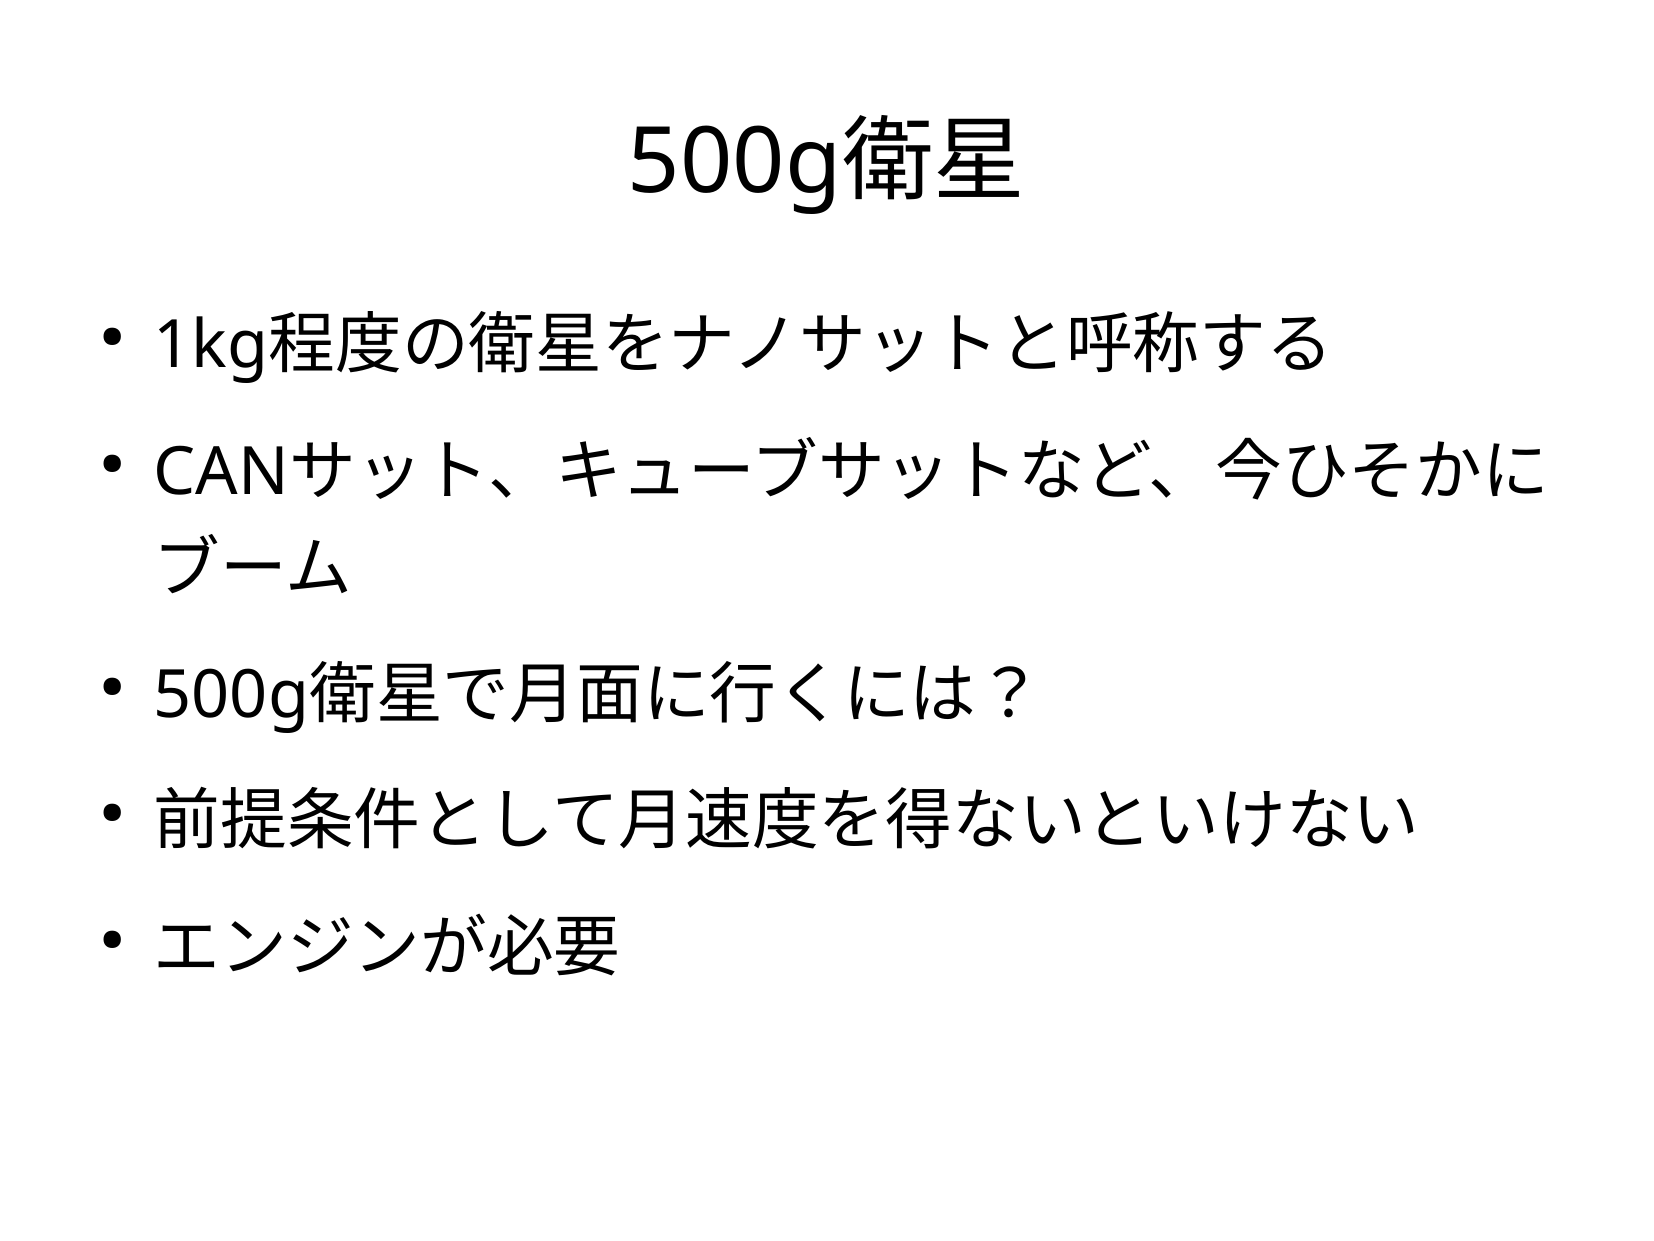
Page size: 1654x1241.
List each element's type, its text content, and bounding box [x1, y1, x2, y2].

title 500g衛星 [82, 56, 1571, 250]
list 1kg程度の衛星をナノサットと呼称する CANサット、キューブサットなど、今ひそかにブーム 500g衛星で月面に行くには？ 前提条件として月速度を得ないといけない エンジンが必要 [82, 290, 1571, 1109]
